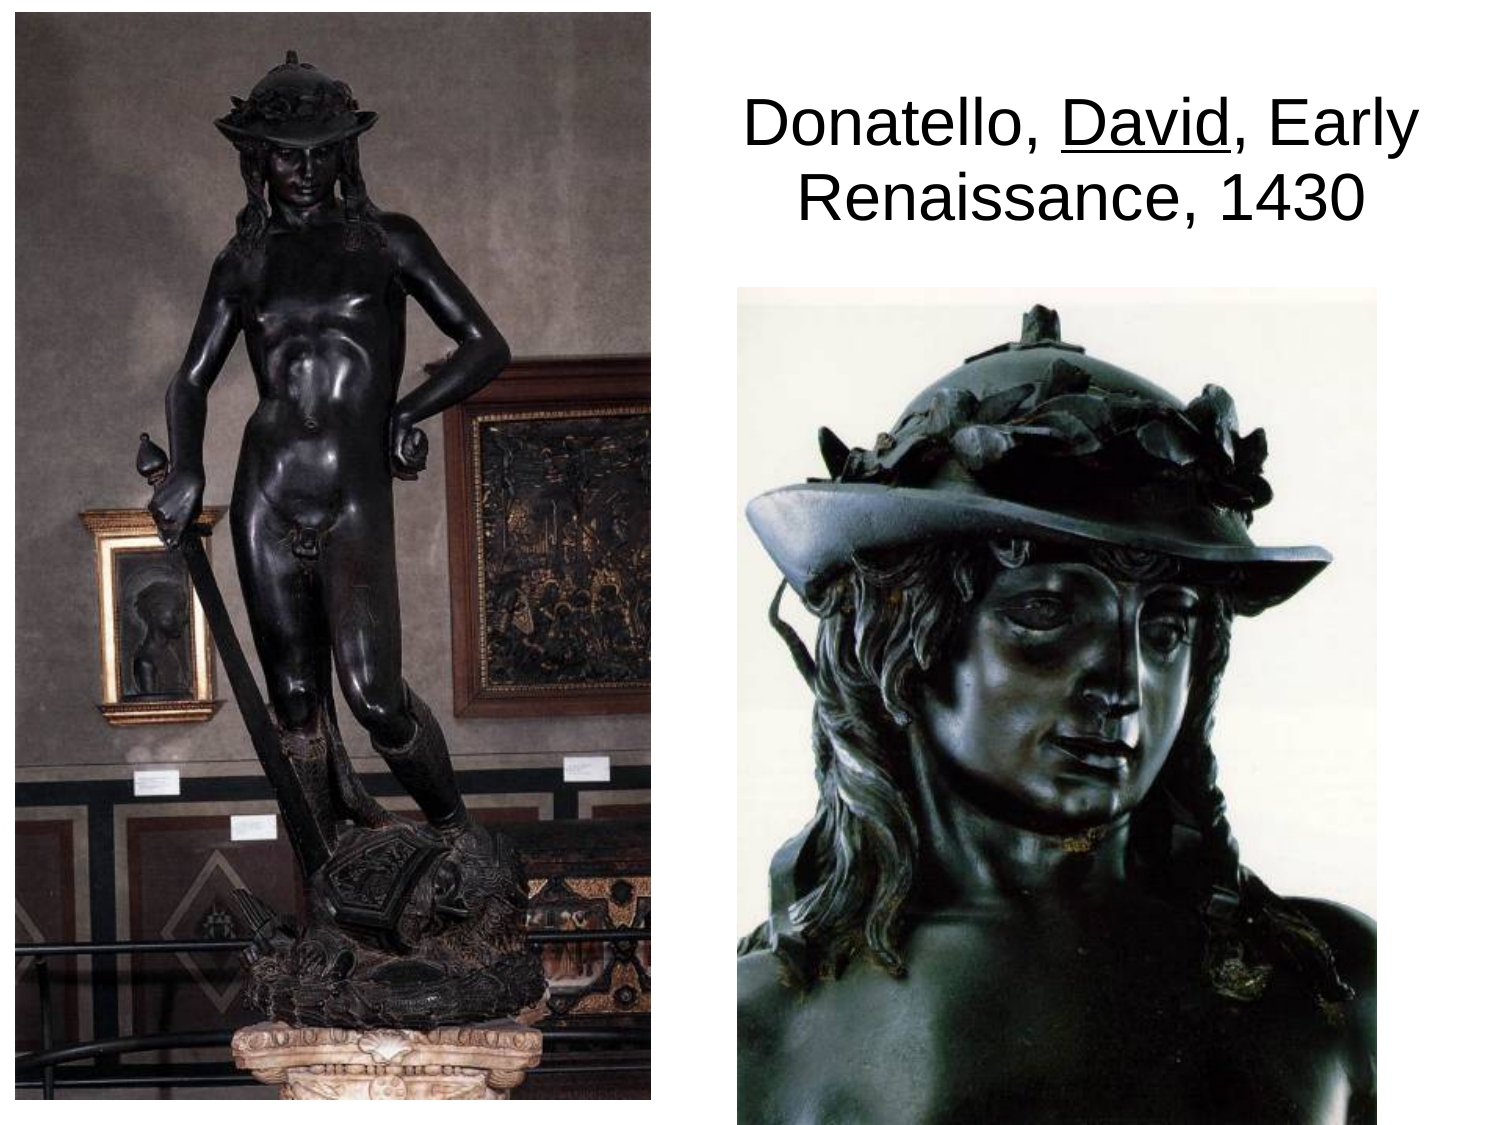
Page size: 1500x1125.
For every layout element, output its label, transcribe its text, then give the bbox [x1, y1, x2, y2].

title Donatello, David, Early Renaissance, 1430 [662, 45, 1500, 276]
picture [15, 12, 651, 1101]
picture [737, 287, 1377, 1125]
